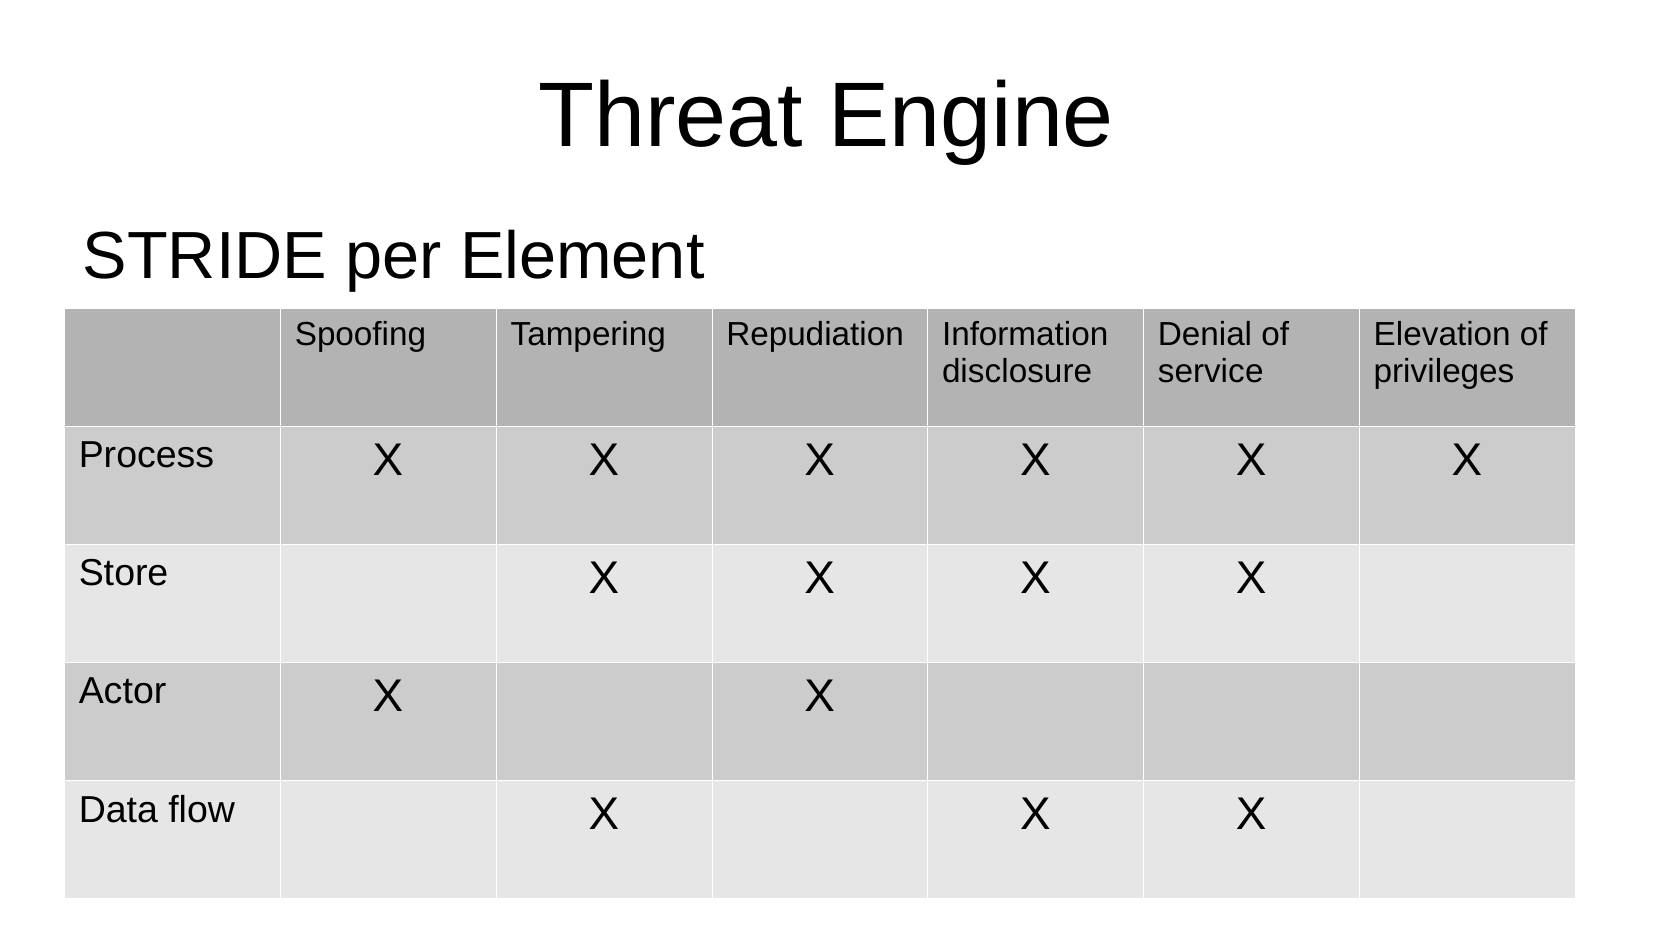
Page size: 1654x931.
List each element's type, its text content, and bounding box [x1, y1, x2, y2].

table_header Information disclosure [928, 309, 1143, 426]
table_header Tampering [497, 309, 712, 426]
table_cell X [1360, 427, 1575, 544]
table_header Spoofing [281, 309, 496, 426]
table_cell X [713, 545, 927, 662]
table_cell X [497, 545, 712, 662]
table_cell X [713, 663, 927, 780]
table_cell [928, 663, 1143, 780]
table_cell [281, 781, 496, 898]
table_cell X [1144, 545, 1359, 662]
table_cell [1360, 781, 1575, 898]
table_cell Process [65, 427, 280, 544]
table_cell [1360, 545, 1575, 662]
table_header [65, 309, 280, 426]
table_cell X [928, 781, 1143, 898]
table_header Elevation of privileges [1360, 309, 1575, 426]
table_cell X [281, 427, 496, 544]
table_cell [1360, 663, 1575, 780]
table_cell [713, 781, 927, 898]
table_cell X [497, 781, 712, 898]
table_cell Store [65, 545, 280, 662]
table_cell X [928, 427, 1143, 544]
table_cell X [713, 427, 927, 544]
list STRIDE per Element [82, 217, 1571, 308]
table_cell [497, 663, 712, 780]
table_header Denial of service [1144, 309, 1359, 426]
table_cell Data flow [65, 781, 280, 898]
table_cell X [497, 427, 712, 544]
title Threat Engine [82, 37, 1571, 193]
table_cell X [928, 545, 1143, 662]
table_cell X [1144, 427, 1359, 544]
table_header Repudiation [713, 309, 927, 426]
table_cell X [1144, 781, 1359, 898]
table_cell Actor [65, 663, 280, 780]
table_cell [281, 545, 496, 662]
table_cell X [281, 663, 496, 780]
table_cell [1144, 663, 1359, 780]
